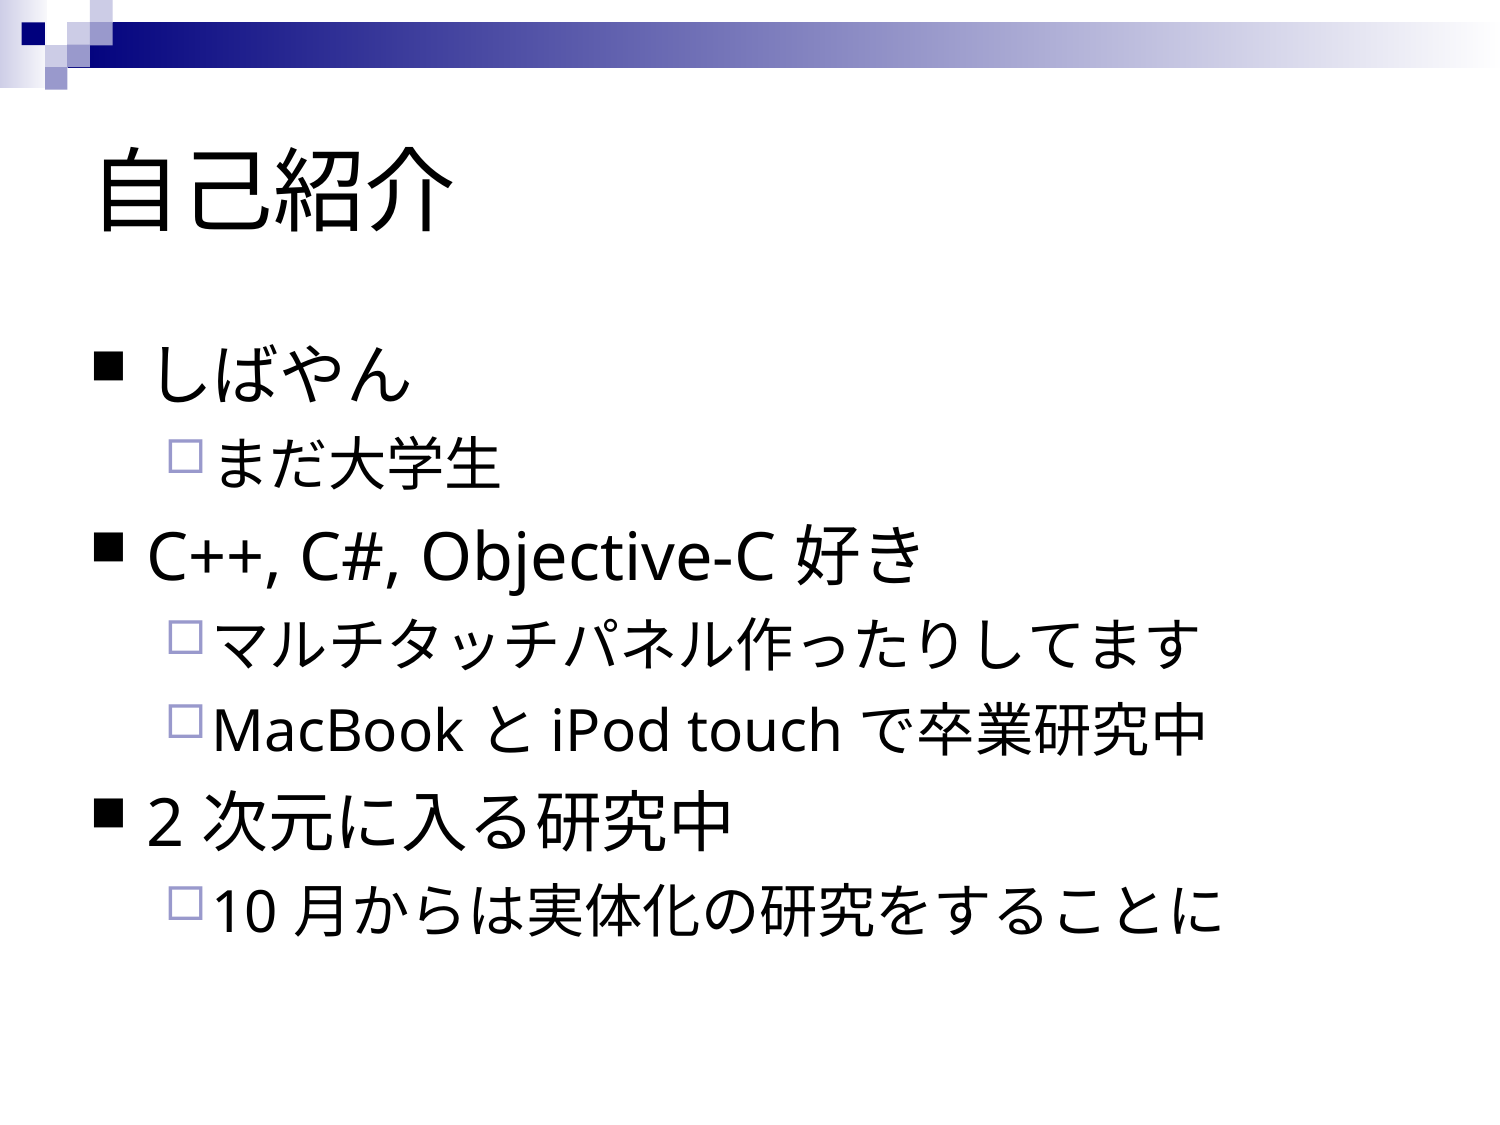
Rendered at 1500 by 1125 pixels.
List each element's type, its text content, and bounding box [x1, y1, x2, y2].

title 自己紹介 [75, 75, 1426, 301]
list しばやん まだ大学生 C++, C#, Objective-C 好き マルチタッチパネル作ったりしてます MacBook と iPod touch で卒業研究中 2 次元に入る研究中 10 月からは実体化の研究をすることに [75, 324, 1426, 978]
